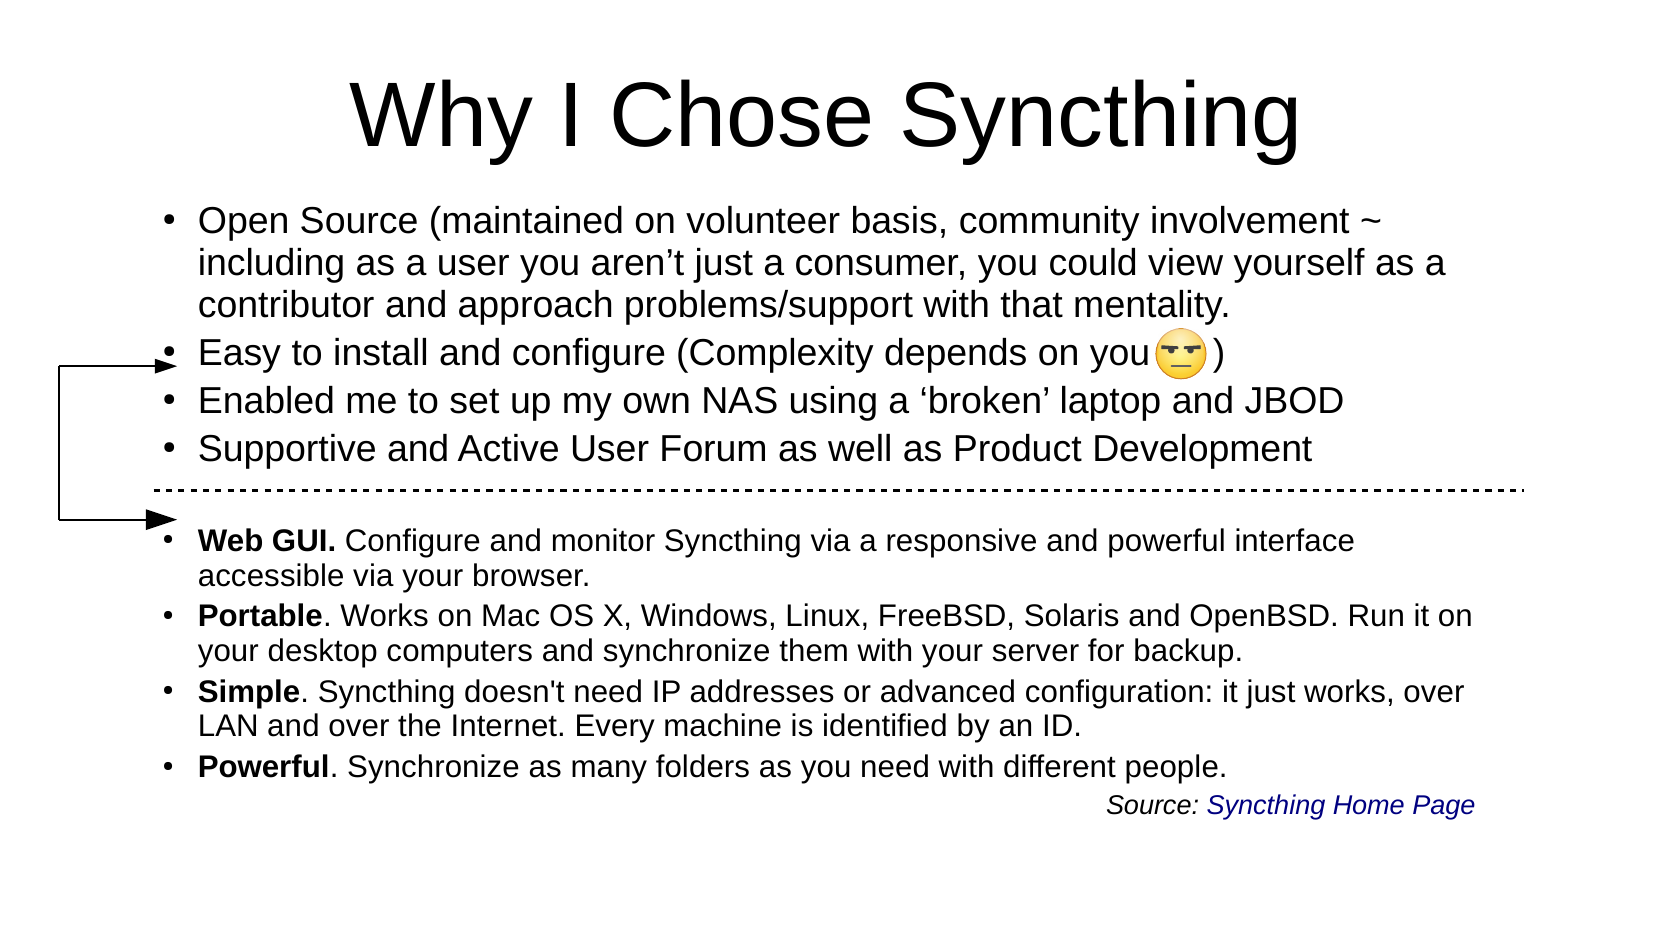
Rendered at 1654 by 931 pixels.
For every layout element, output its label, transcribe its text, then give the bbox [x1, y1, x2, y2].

text_box Open Source (maintained on volunteer basis, community involvement ~ including as a user you aren’t just a consumer, you could view yourself as a contributor and approach problems/support with that mentality. Easy to install and configure (Complexity depends on you ) Enabled me to set up my own NAS using a ‘broken’ laptop and JBOD Supportive and Active User Forum as well as Product Development Web GUI. Configure and monitor Syncthing via a responsive and powerful interface accessible via your browser. Portable. Works on Mac OS X, Windows, Linux, FreeBSD, Solaris and OpenBSD. Run it on your desktop computers and synchronize them with your server for backup. Simple. Syncthing doesn't need IP addresses or advanced configuration: it just works, over LAN and over the Internet. Every machine is identified by an ID. Powerful. Synchronize as many folders as you need with different people. Source: Syncthing Home Page [147, 192, 1495, 828]
picture [1151, 324, 1212, 384]
title Why I Chose Syncthing [82, 37, 1571, 193]
